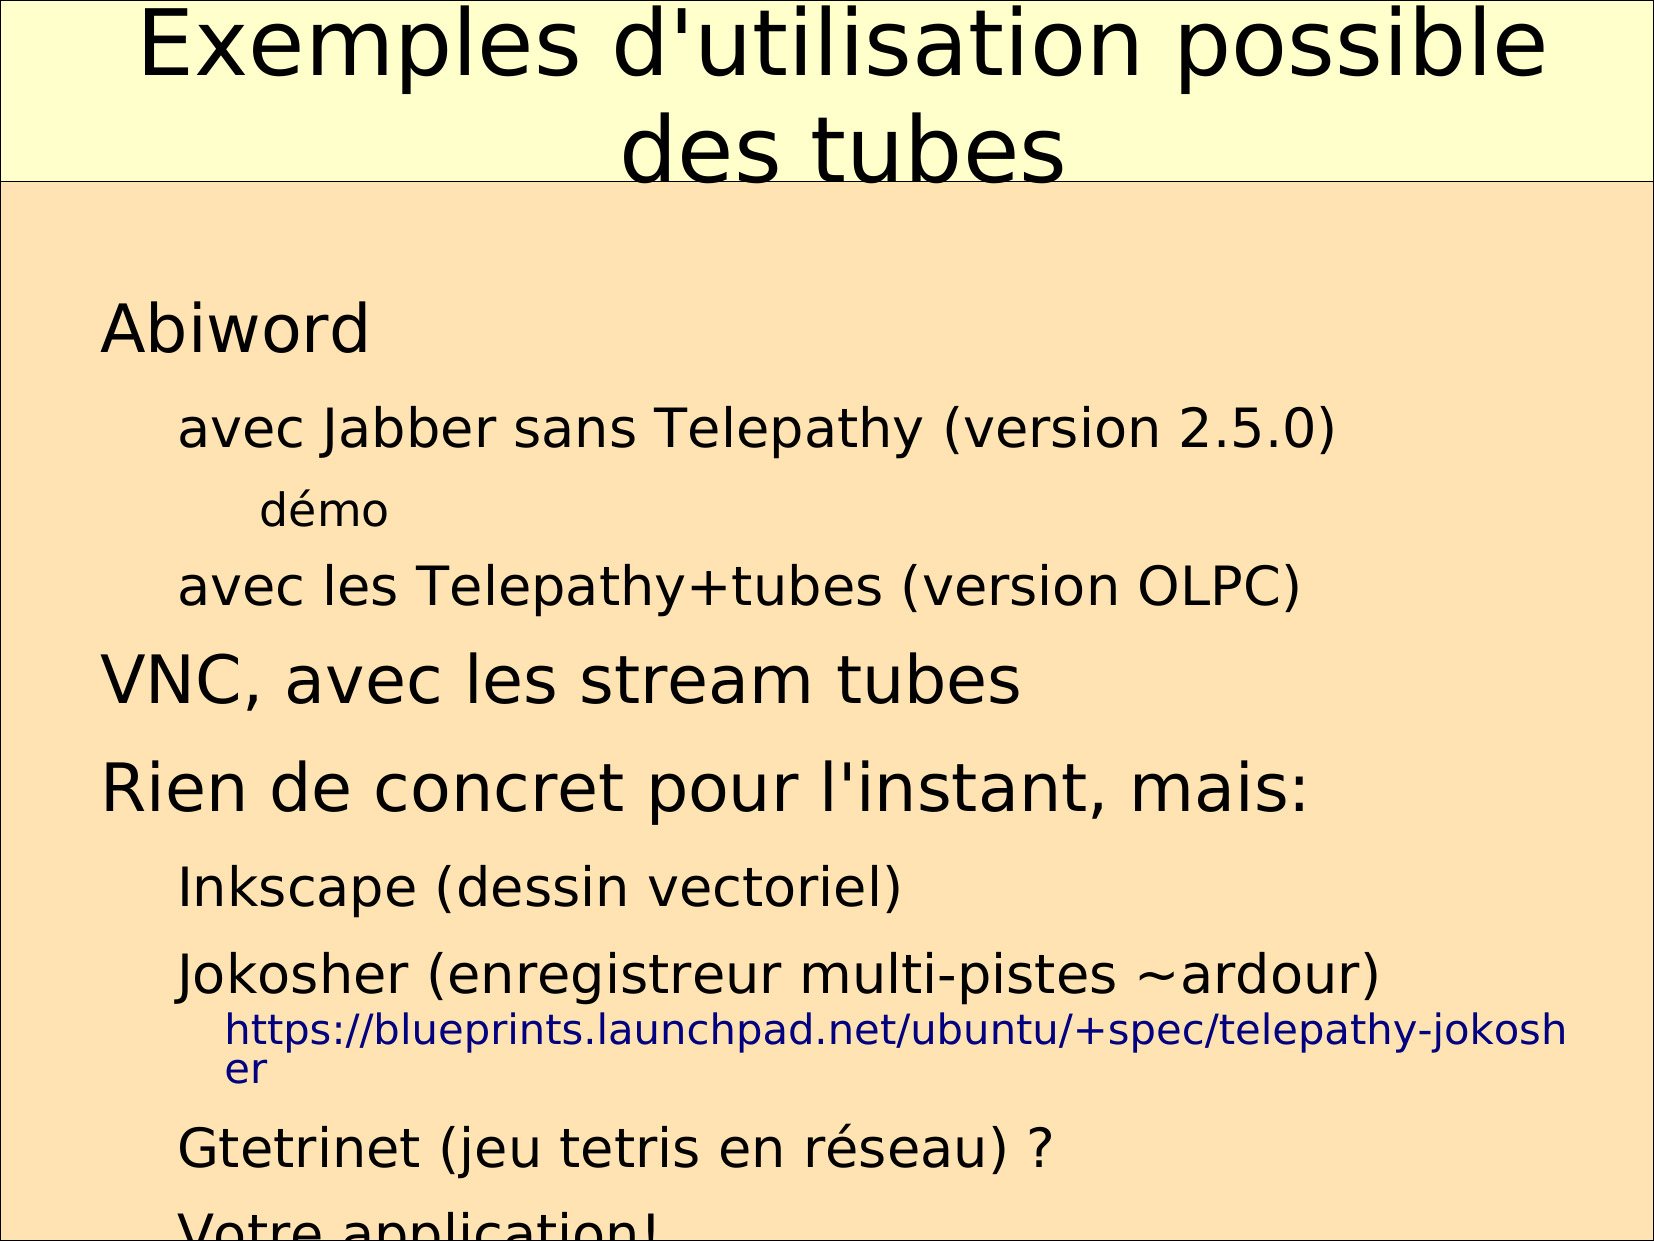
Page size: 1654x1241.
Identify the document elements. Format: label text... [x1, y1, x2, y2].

title Exemples d'utilisation possible des tubes [135, 0, 1552, 205]
list Abiword avec Jabber sans Telepathy (version 2.5.0) démo avec les Telepathy+tubes (version OLPC) VNC, avec les stream tubes Rien de concret pour l'instant, mais: Inkscape (dessin vectoriel) Jokosher (enregistreur multi-pistes ~ardour) https://blueprints.launchpad.net/ubuntu/+spec/telepathy-jokosher Gtetrinet (jeu tetris en réseau) ? Votre application! [82, 290, 1571, 1228]
